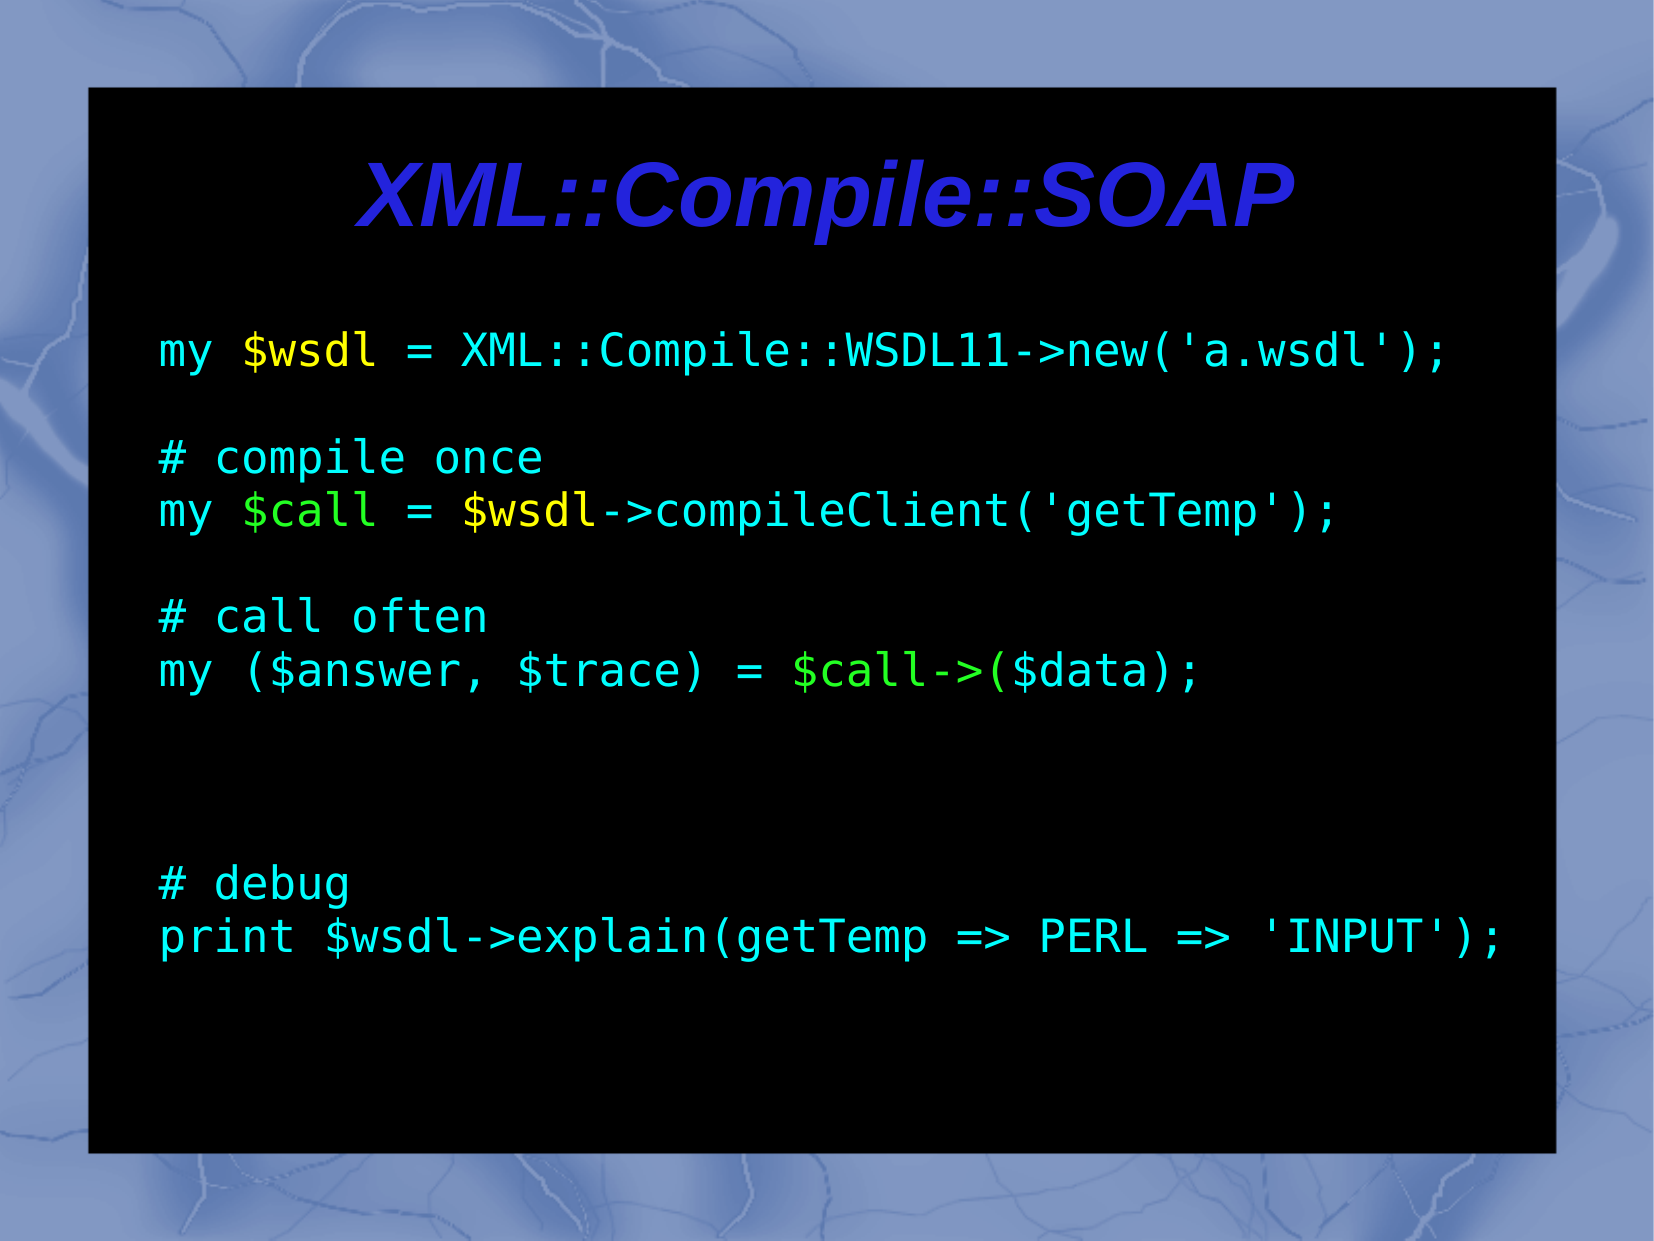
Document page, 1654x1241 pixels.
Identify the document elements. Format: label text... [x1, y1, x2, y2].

text_box my $wsdl = XML::Compile::WSDL11->new('a.wsdl'); # compile once my $call = $wsdl->compileClient('getTemp'); # call often my ($answer, $trace) = $call->($data); # debug print $wsdl->explain(getTemp => PERL => 'INPUT'); [143, 316, 1521, 971]
picture [0, 0, 1654, 1241]
title XML::Compile::SOAP [118, 90, 1536, 298]
